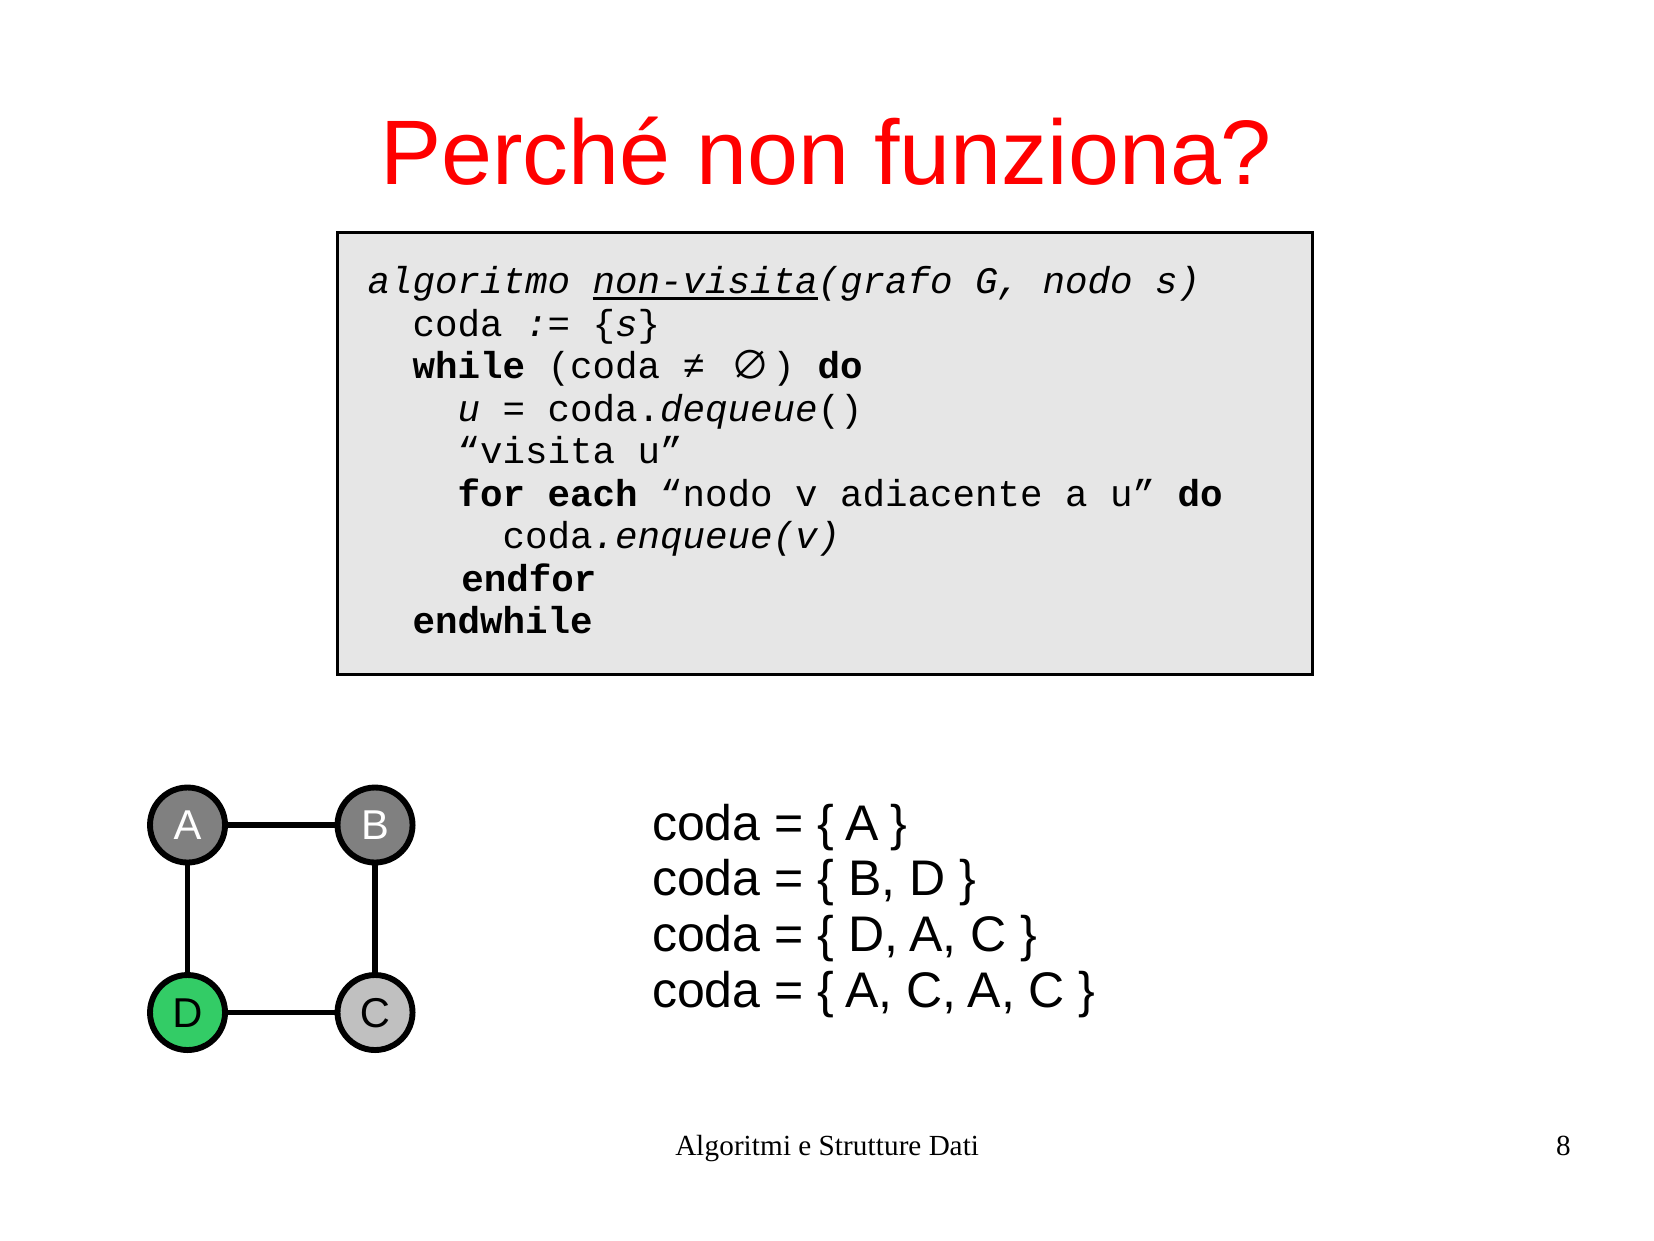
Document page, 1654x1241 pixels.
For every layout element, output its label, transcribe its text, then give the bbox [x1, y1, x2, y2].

text_box B [337, 787, 413, 863]
text_box coda = { A } coda = { B, D } coda = { D, A, C } coda = { A, C, A, C } [637, 787, 1388, 1026]
text_box algoritmo non-visita(grafo G, nodo s) coda := {s} while (coda ≠ ∅) do u = coda.dequeue() “visita u” for each “nodo v adiacente a u” do coda.enqueue(v) endfor endwhile [337, 232, 1313, 675]
title Perché non funziona? [82, 49, 1571, 257]
text_box C [337, 975, 413, 1051]
text_box D [150, 975, 225, 1051]
text_box A [150, 787, 225, 863]
